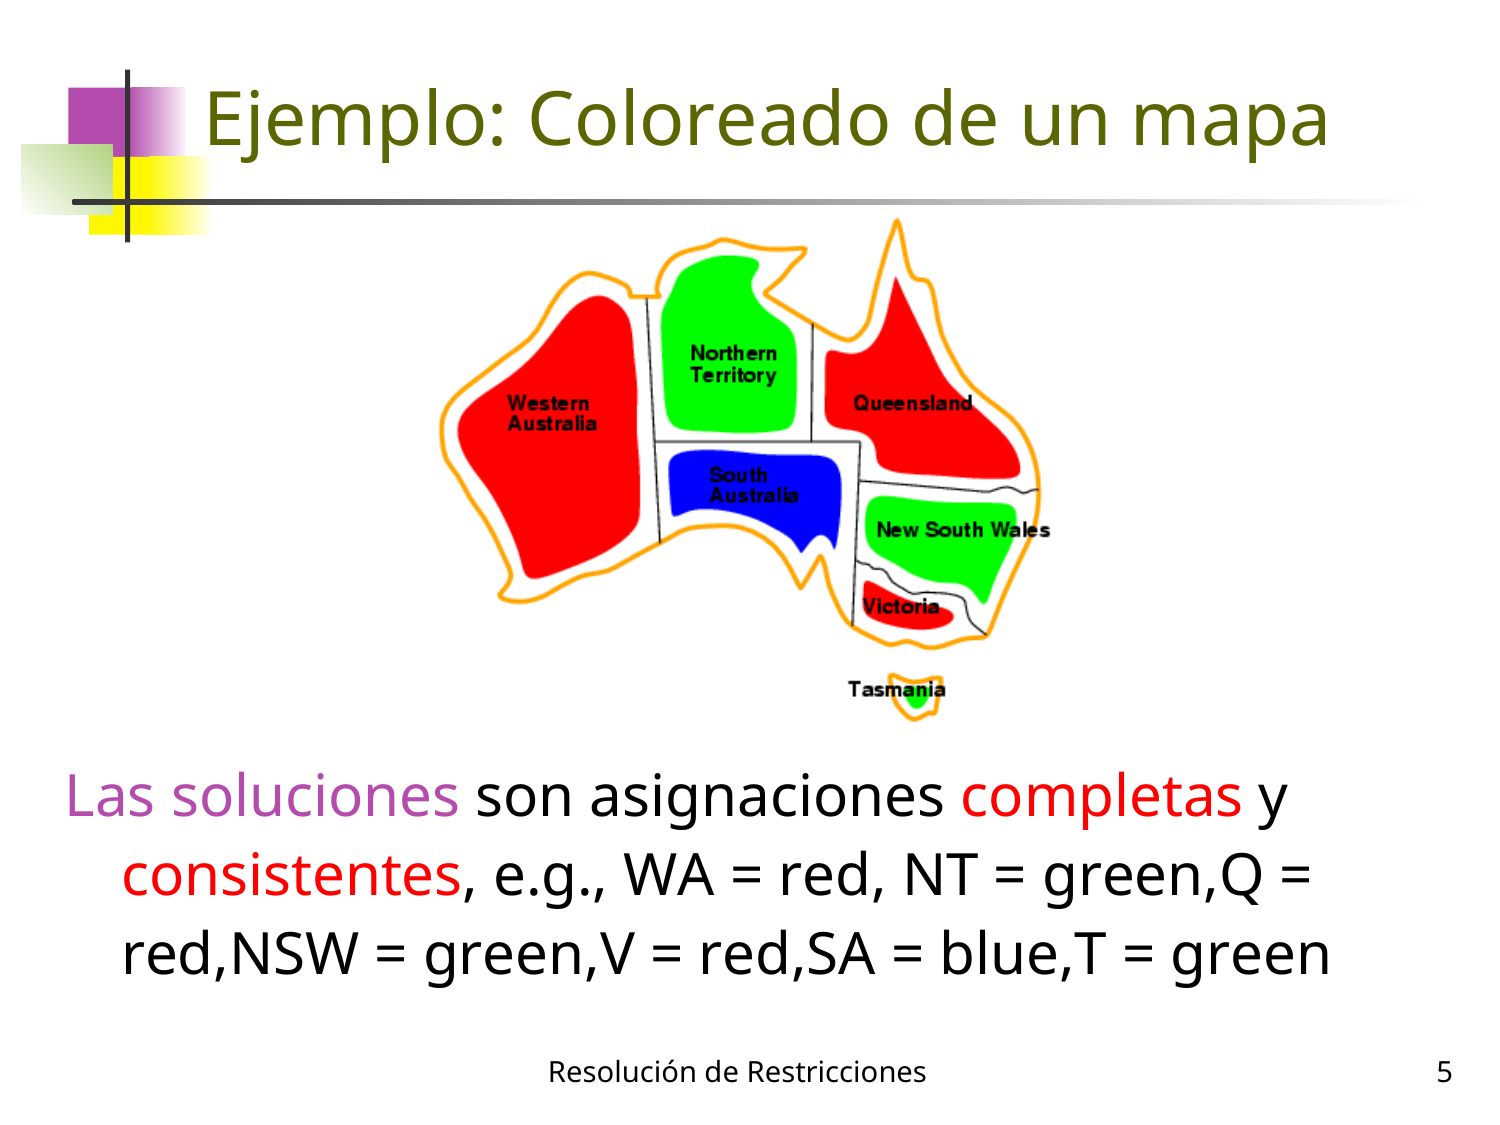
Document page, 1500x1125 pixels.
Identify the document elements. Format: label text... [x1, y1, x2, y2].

list Las soluciones son asignaciones completas y consistentes, e.g., WA = red, NT = green,Q = red,NSW = green,V = red,SA = blue,T = green [50, 746, 1469, 1033]
title Ejemplo: Coloreado de un mapa [188, 35, 1468, 175]
picture [437, 212, 1058, 726]
